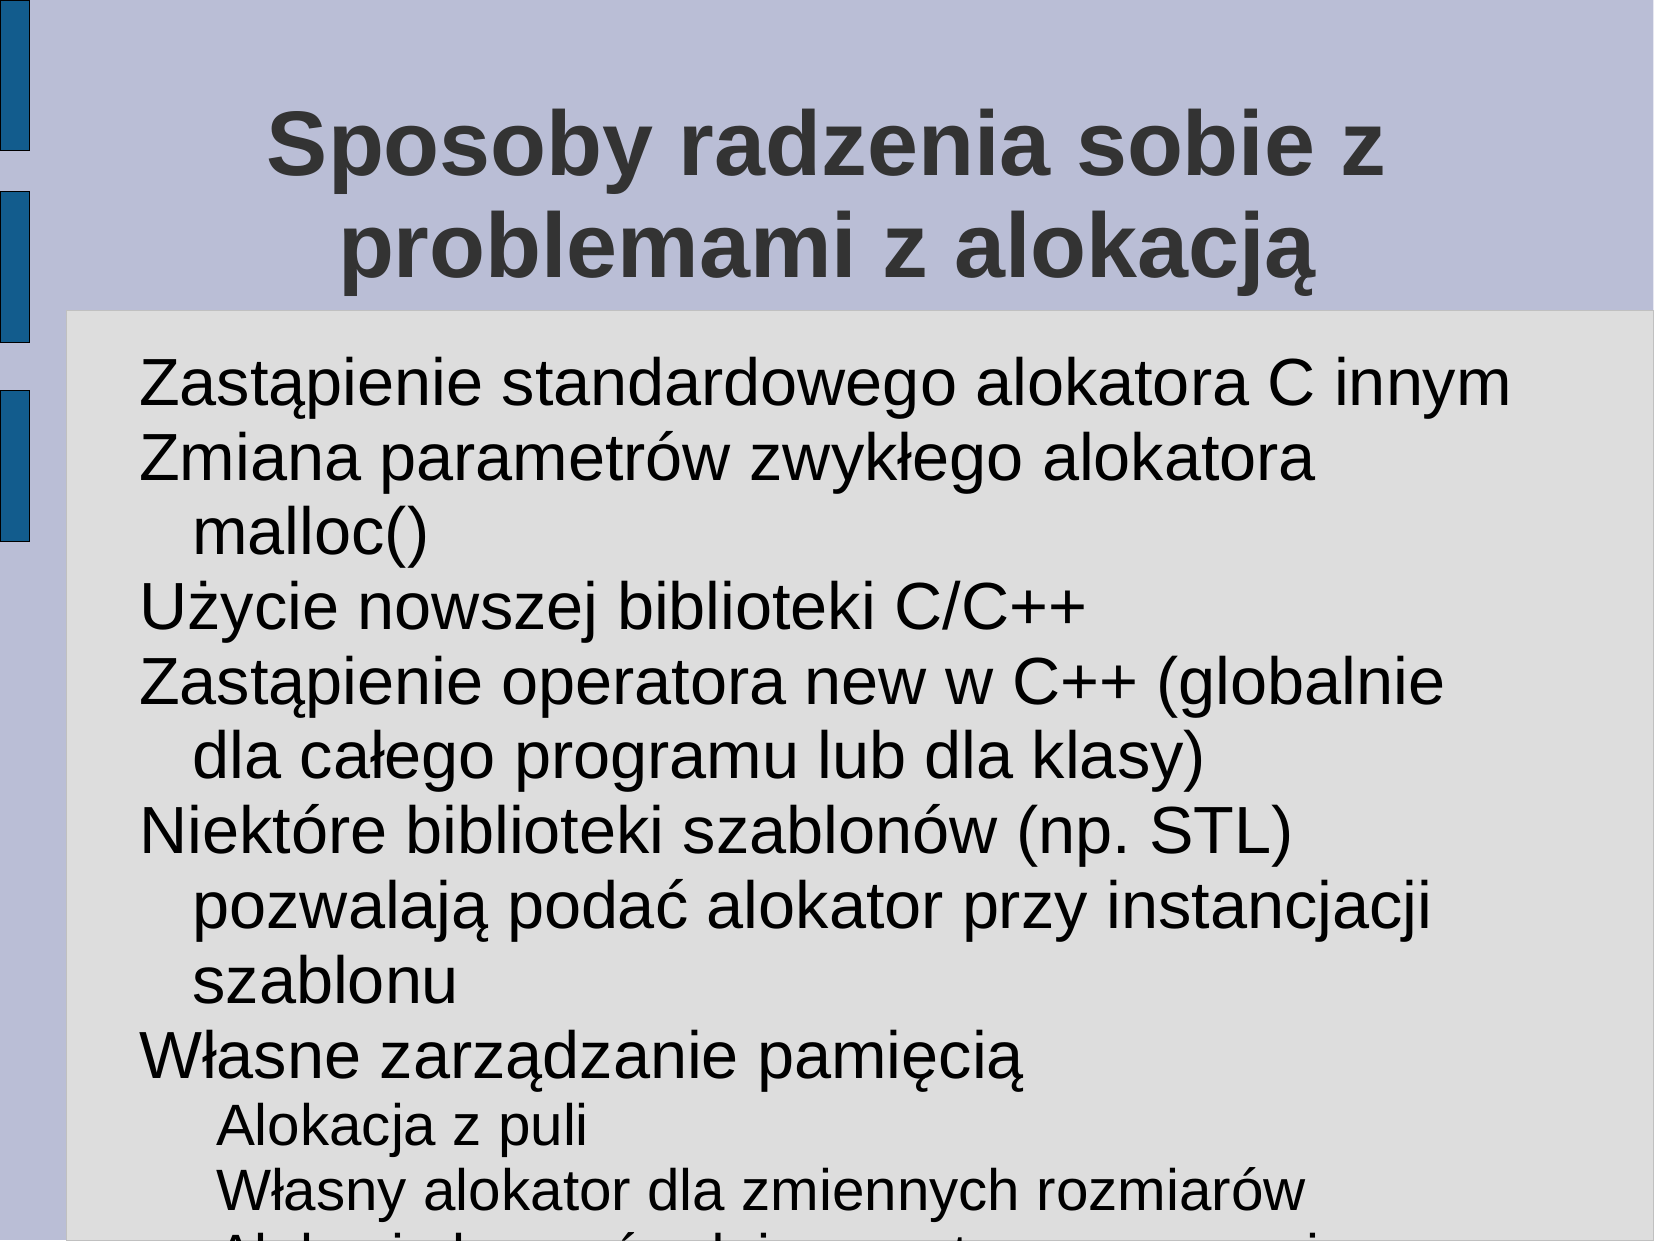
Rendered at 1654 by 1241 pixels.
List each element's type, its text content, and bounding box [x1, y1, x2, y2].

list Zastąpienie standardowego alokatora C innym Zmiana parametrów zwykłego alokatora malloc() Użycie nowszej biblioteki C/C++ Zastąpienie operatora new w C++ (globalnie dla całego programu lub dla klasy) Niektóre biblioteki szablonów (np. STL) pozwalają podać alokator przy instancjacji szablonu Własne zarządzanie pamięcią Alokacja z puli Własny alokator dla zmiennych rozmiarów Alokacja bezpośrednio z systemu operacyjnego (mmap) [121, 344, 1534, 1229]
title Sposoby radzenia sobie z problemami z alokacją [121, 76, 1534, 313]
